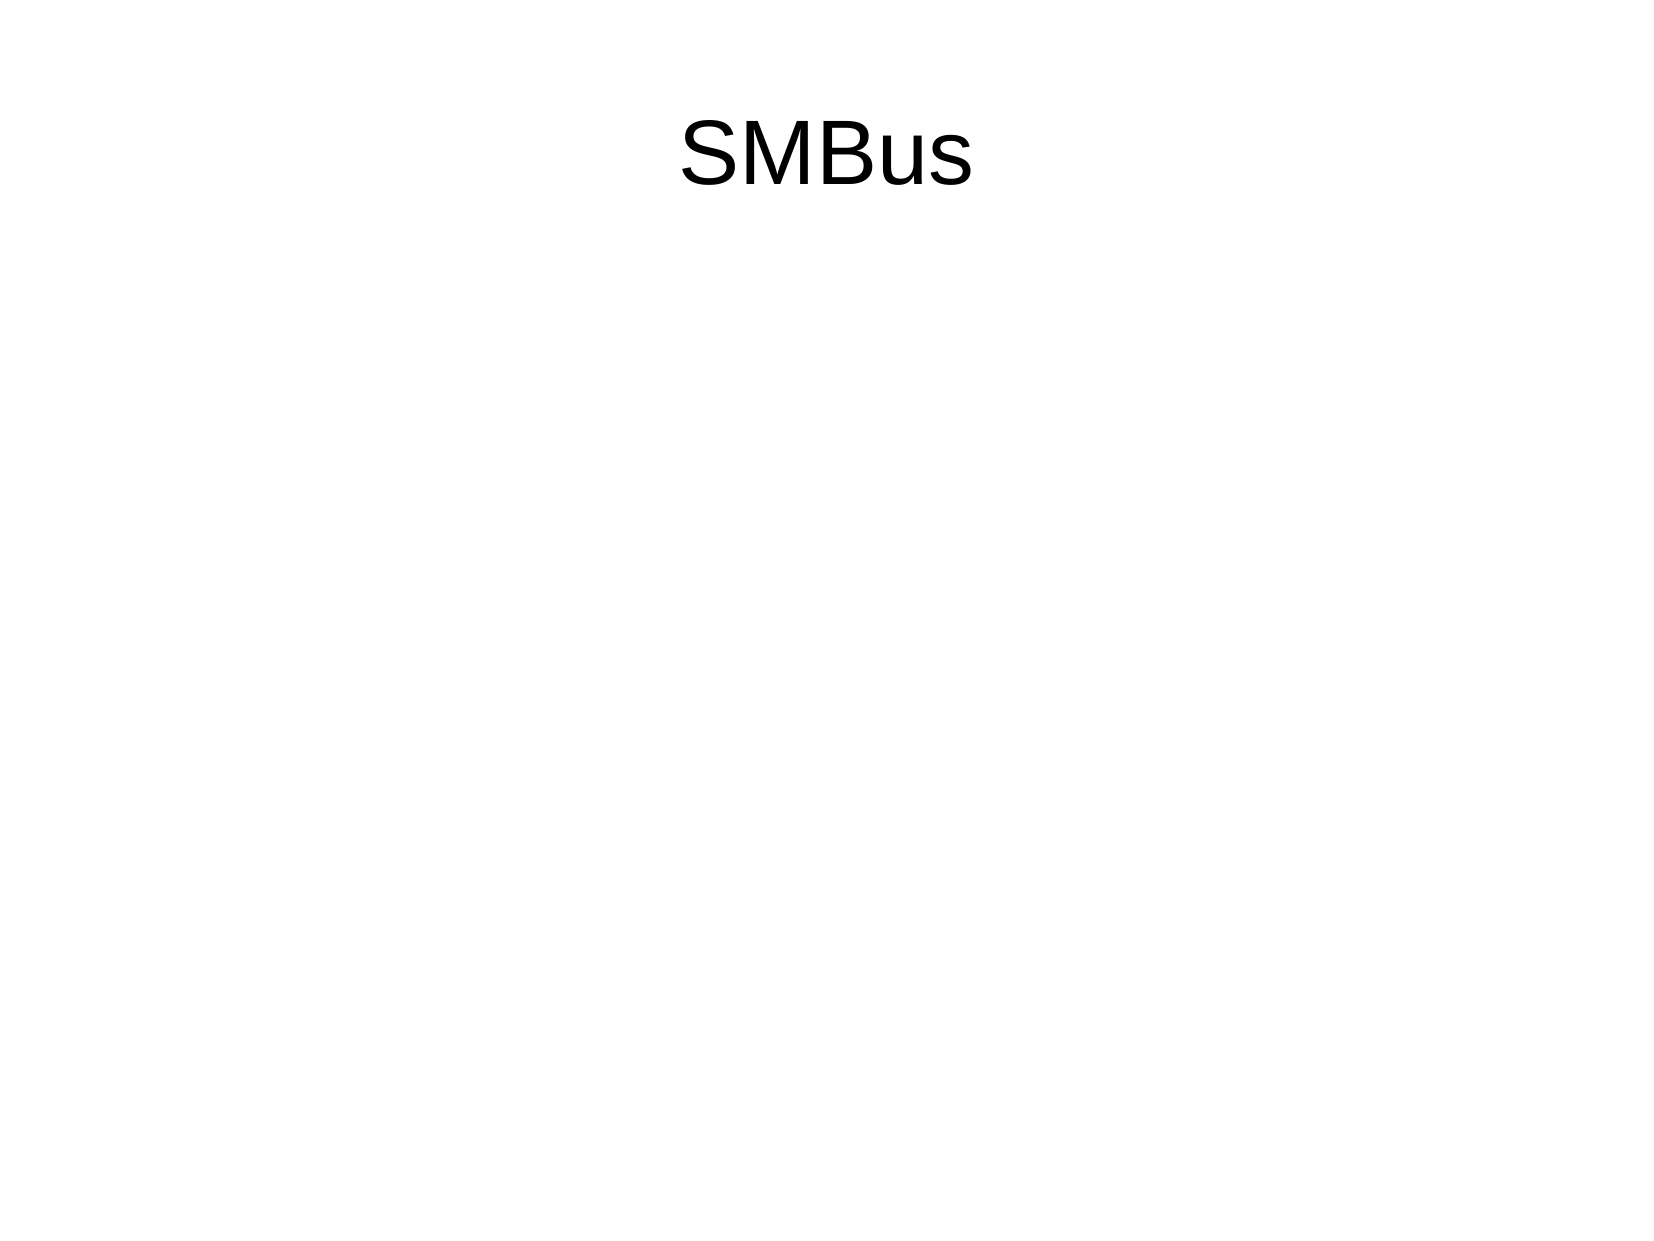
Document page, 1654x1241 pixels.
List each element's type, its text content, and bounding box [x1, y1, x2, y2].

title SMBus [82, 49, 1571, 257]
